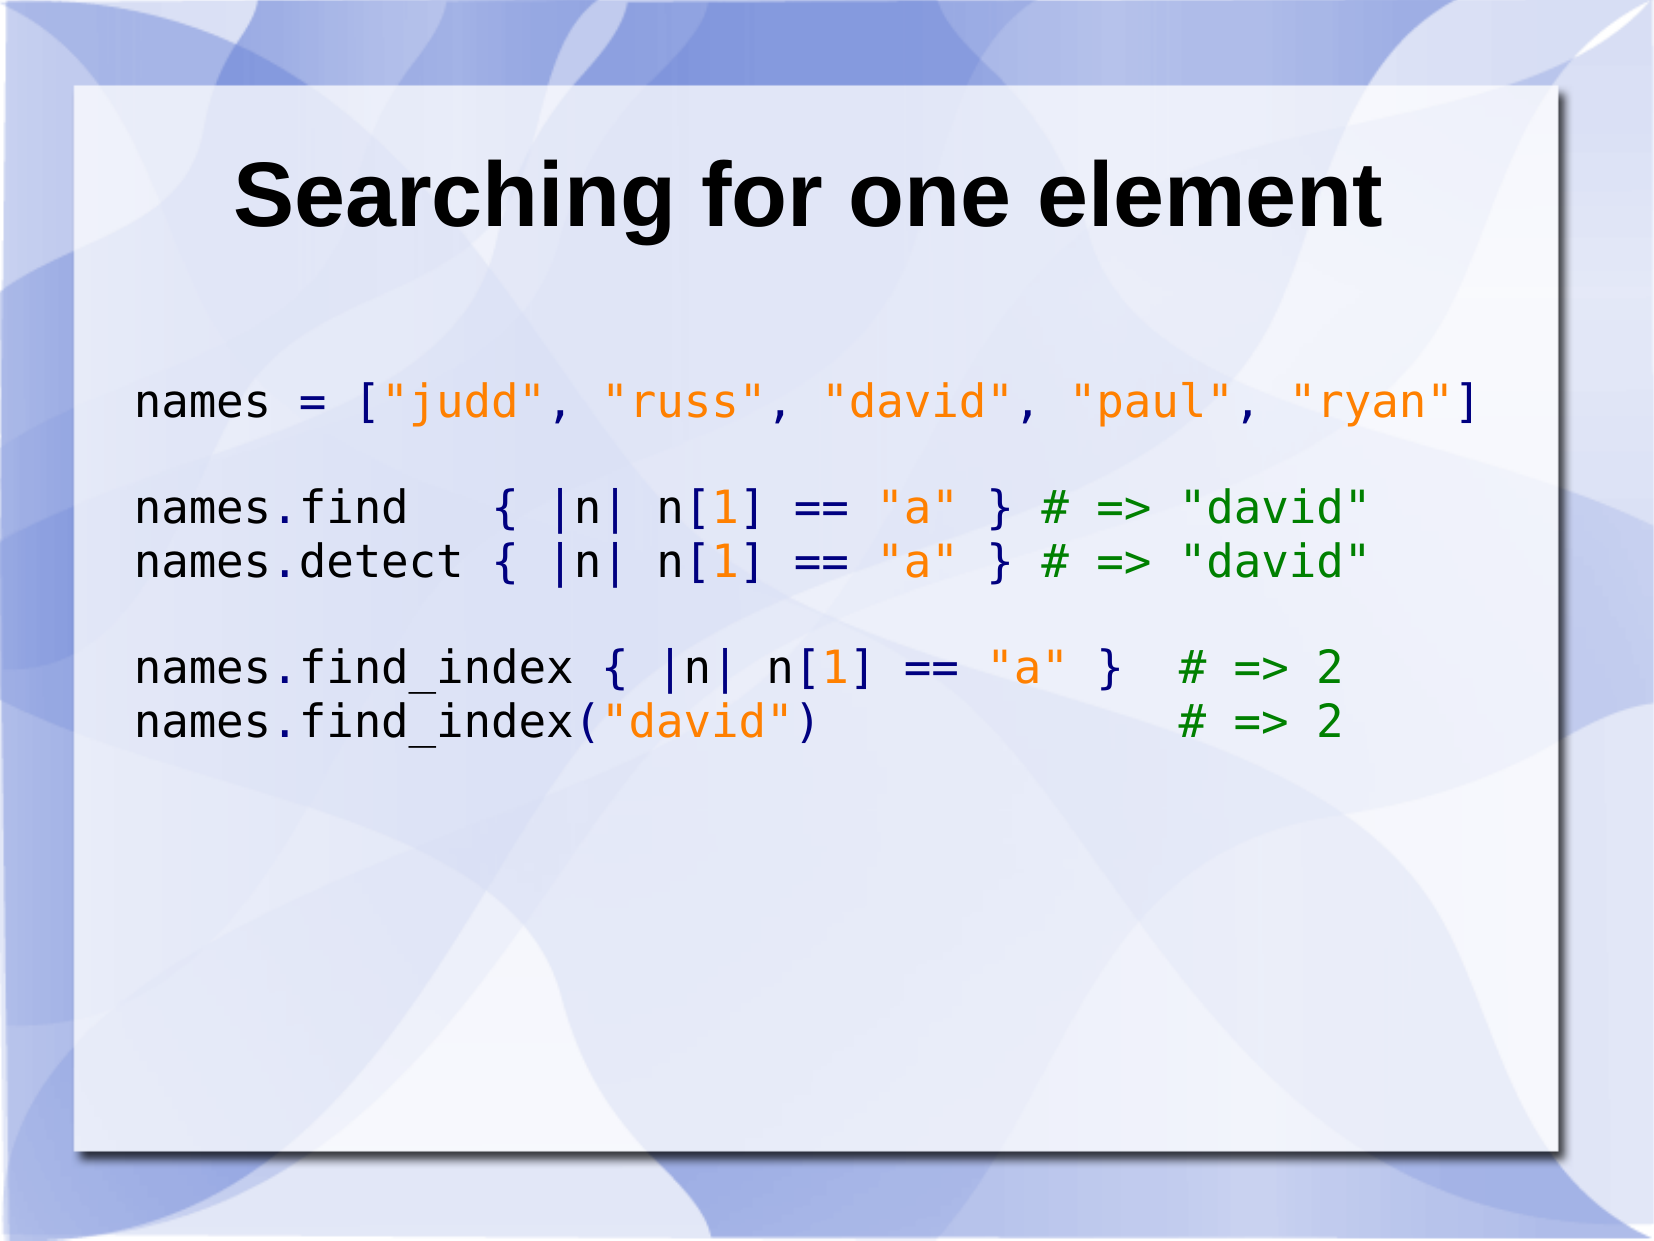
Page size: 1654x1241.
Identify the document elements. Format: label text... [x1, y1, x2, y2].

text_box names = ["judd", "russ", "david", "paul", "ryan"] names.find { |n| n[1] == "a" } # => "david" names.detect { |n| n[1] == "a" } # => "david" names.find_index { |n| n[1] == "a" } # => 2 names.find_index("david") # => 2 [133, 375, 1538, 1013]
title Searching for one element [82, 90, 1536, 298]
picture [0, 0, 1654, 1241]
